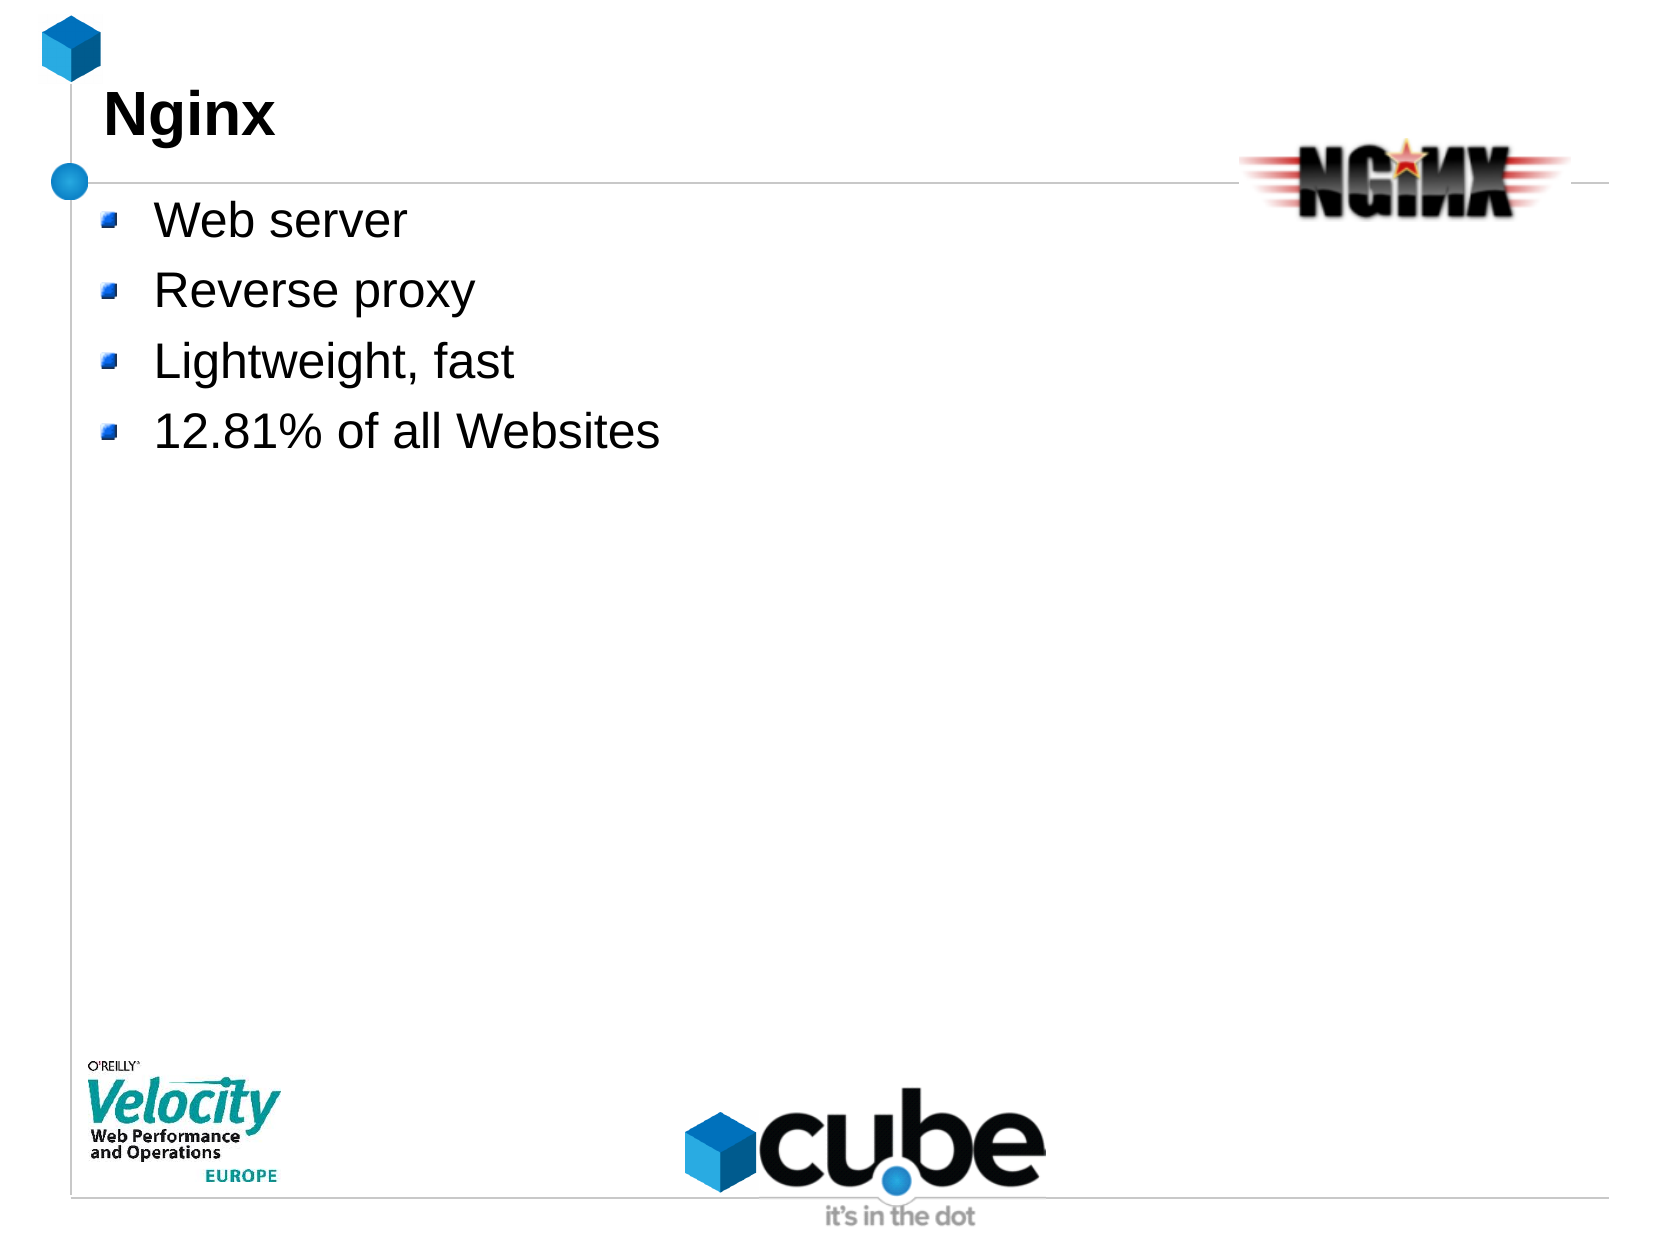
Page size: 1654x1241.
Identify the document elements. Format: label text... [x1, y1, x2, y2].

list Web server Reverse proxy Lightweight, fast 12.81% of all Websites [82, 191, 1571, 1011]
picture [88, 1061, 281, 1182]
picture [1239, 138, 1571, 222]
title Nginx [103, 49, 1551, 178]
